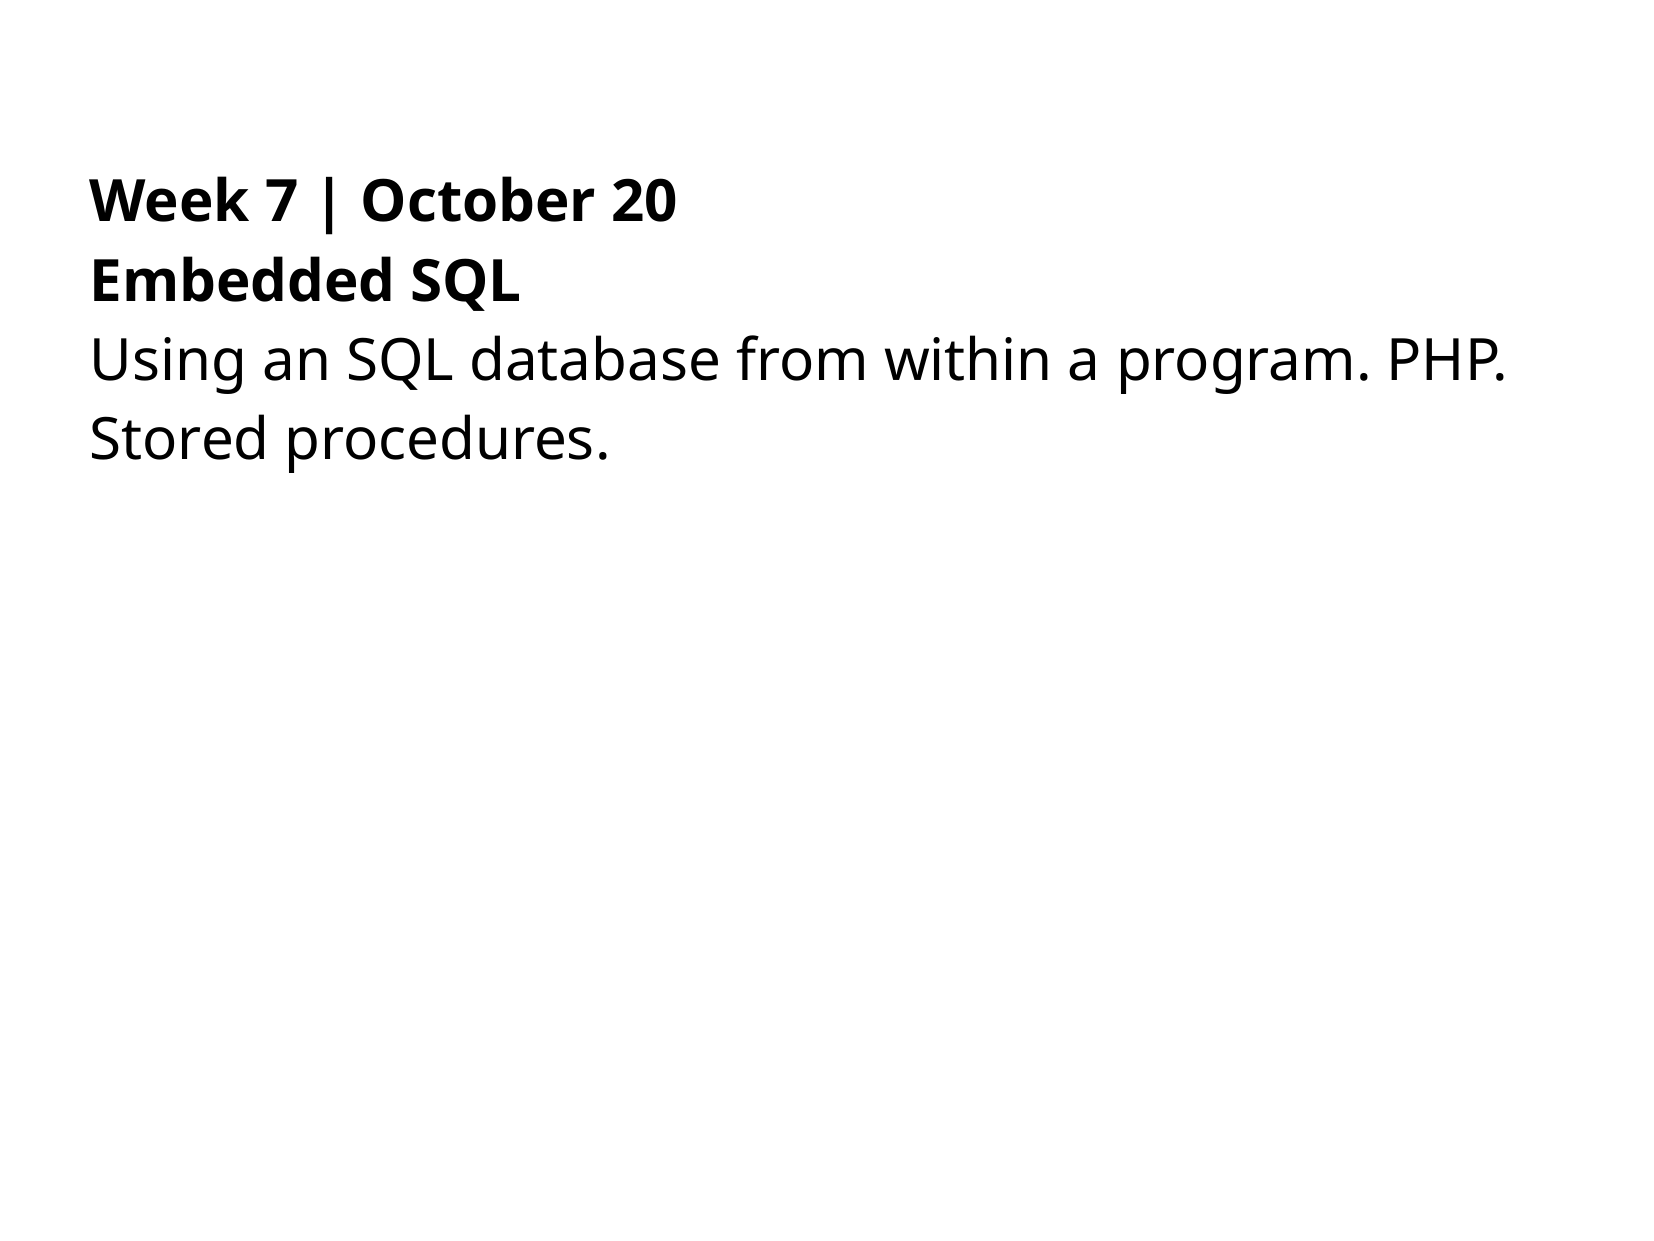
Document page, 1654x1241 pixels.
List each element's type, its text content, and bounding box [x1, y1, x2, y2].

text_box Week 7 | October 20 Embedded SQL Using an SQL database from within a program. PHP. Stored procedures. [75, 152, 1576, 592]
